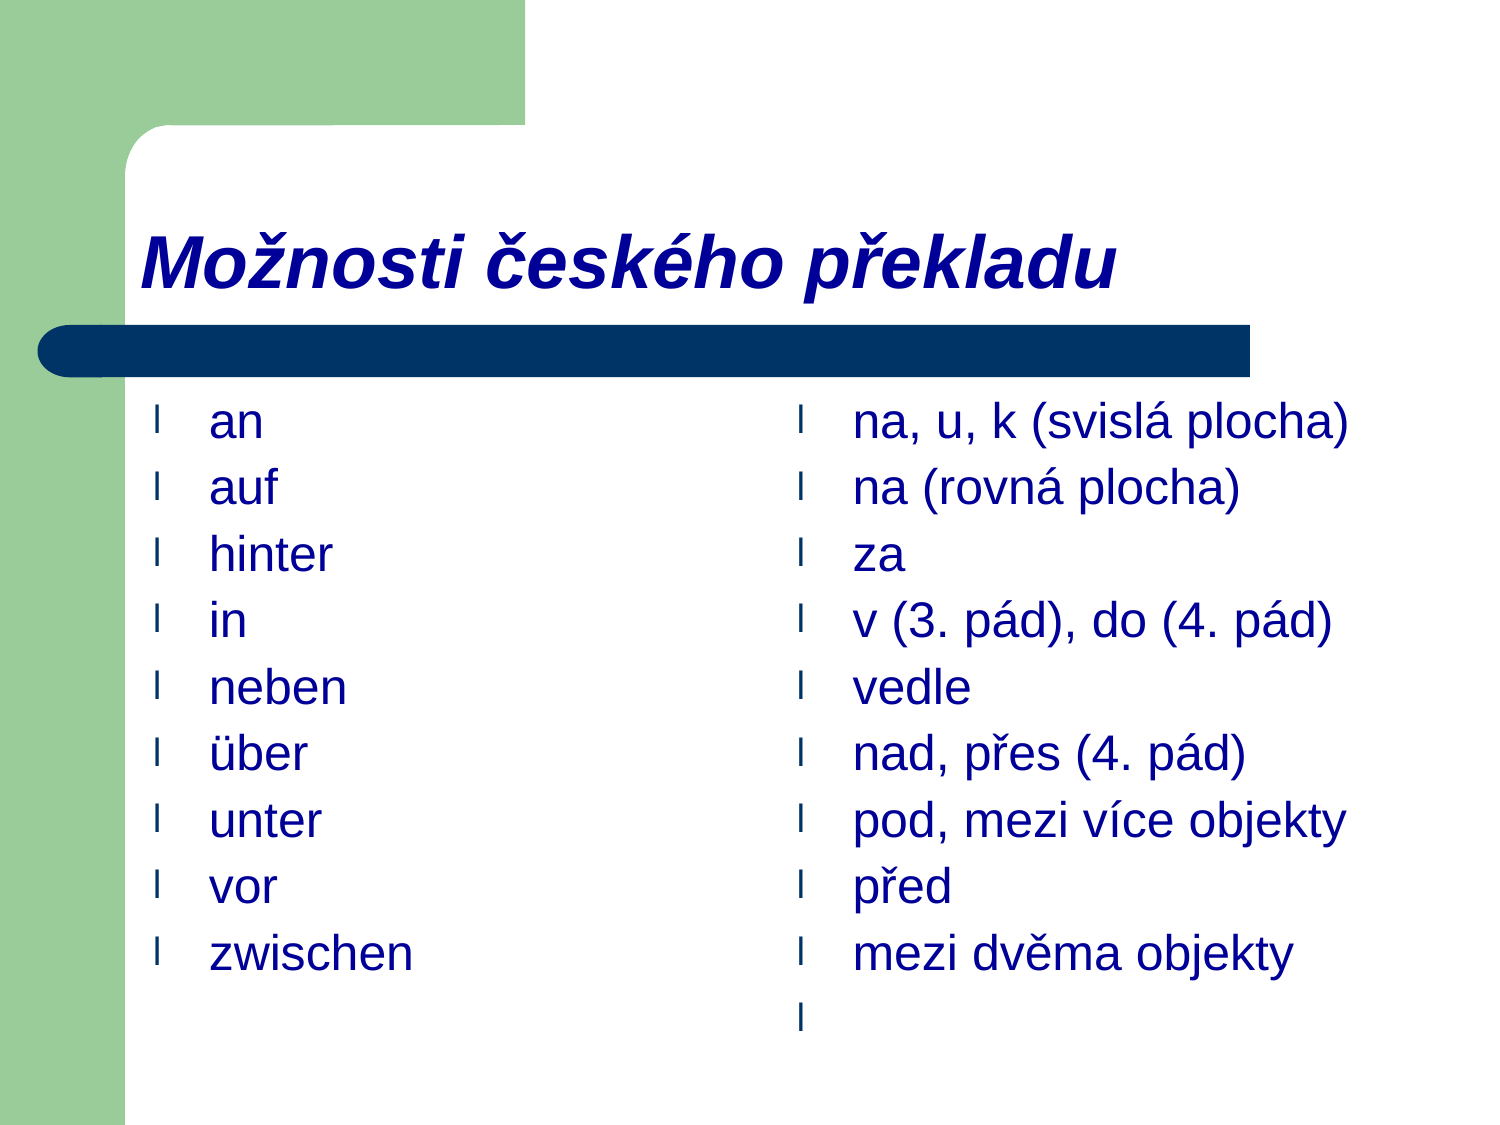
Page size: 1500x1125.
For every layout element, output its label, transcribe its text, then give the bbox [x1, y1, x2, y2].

title Možnosti českého překladu [125, 125, 1426, 313]
list an auf hinter in neben über unter vor zwischen [137, 387, 756, 999]
list na, u, k (svislá plocha) na (rovná plocha) za v (3. pád), do (4. pád) vedle nad, přes (4. pád) pod, mezi více objekty před mezi dvěma objekty [781, 387, 1400, 999]
